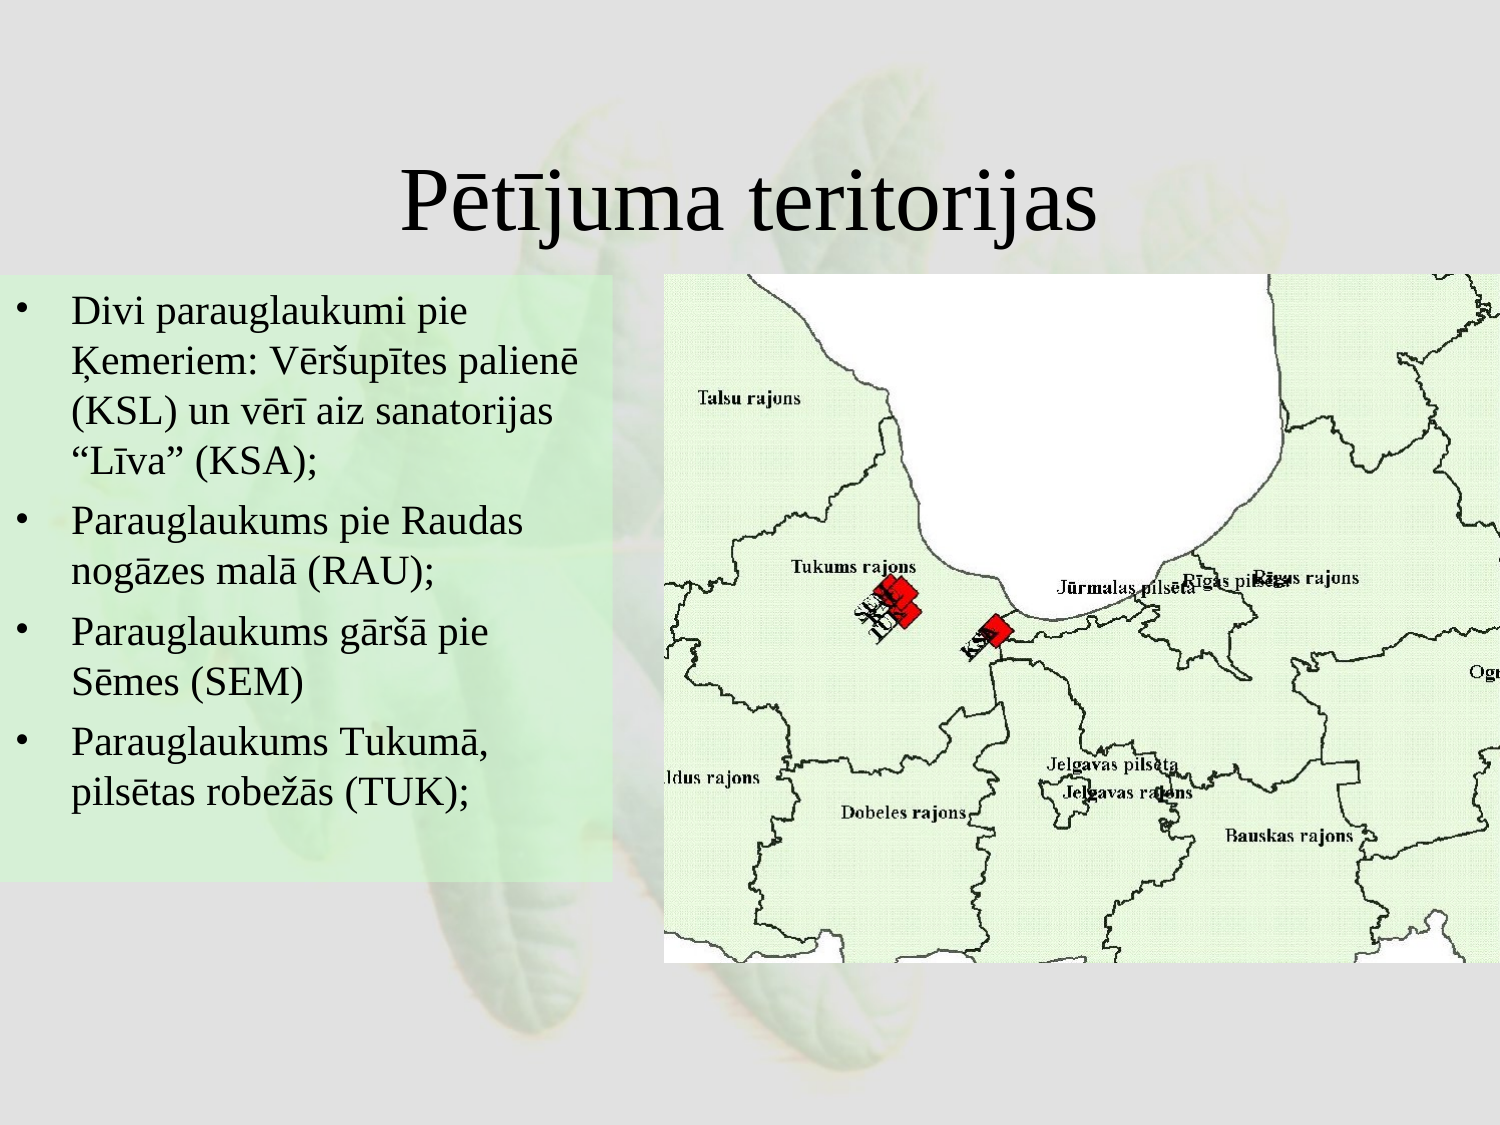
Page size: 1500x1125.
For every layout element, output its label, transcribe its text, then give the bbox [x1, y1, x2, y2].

title Pētījuma teritorijas [112, 99, 1388, 288]
list Divi parauglaukumi pie Ķemeriem: Vēršupītes palienē (KSL) un vērī aiz sanatorijas “Līva” (KSA); Parauglaukums pie Raudas nogāzes malā (RAU); Parauglaukums gāršā pie Sēmes (SEM) Parauglaukums Tukumā, pilsētas robežās (TUK); [0, 275, 613, 883]
picture [0, 0, 1500, 1125]
